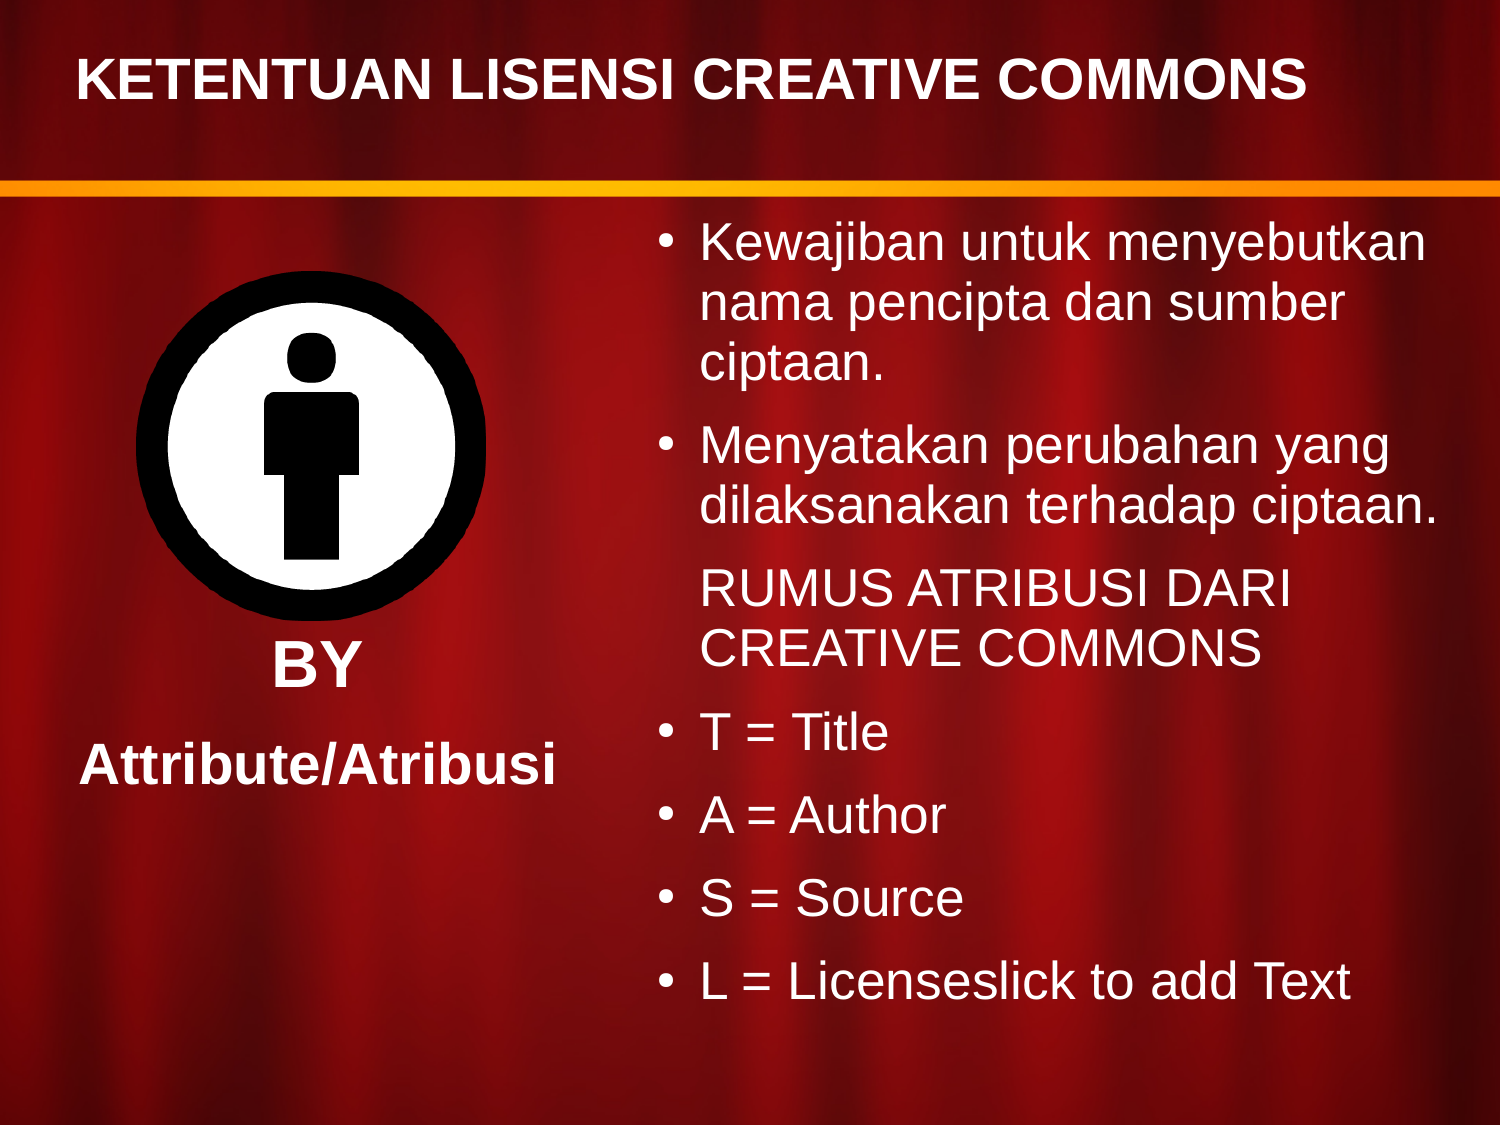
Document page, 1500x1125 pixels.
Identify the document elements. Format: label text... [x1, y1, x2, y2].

list Kewajiban untuk menyebutkan nama pencipta dan sumber ciptaan. Menyatakan perubahan yang dilaksanakan terhadap ciptaan. RUMUS ATRIBUSI DARI CREATIVE COMMONS T = Title A = Author S = Source L = Licenseslick to add Text [642, 212, 1441, 1025]
list BY Attribute/Atribusi [0, 210, 630, 1023]
picture [0, 0, 1500, 1125]
picture [136, 271, 486, 621]
title KETENTUAN LISENSI CREATIVE COMMONS [75, 46, 1425, 112]
